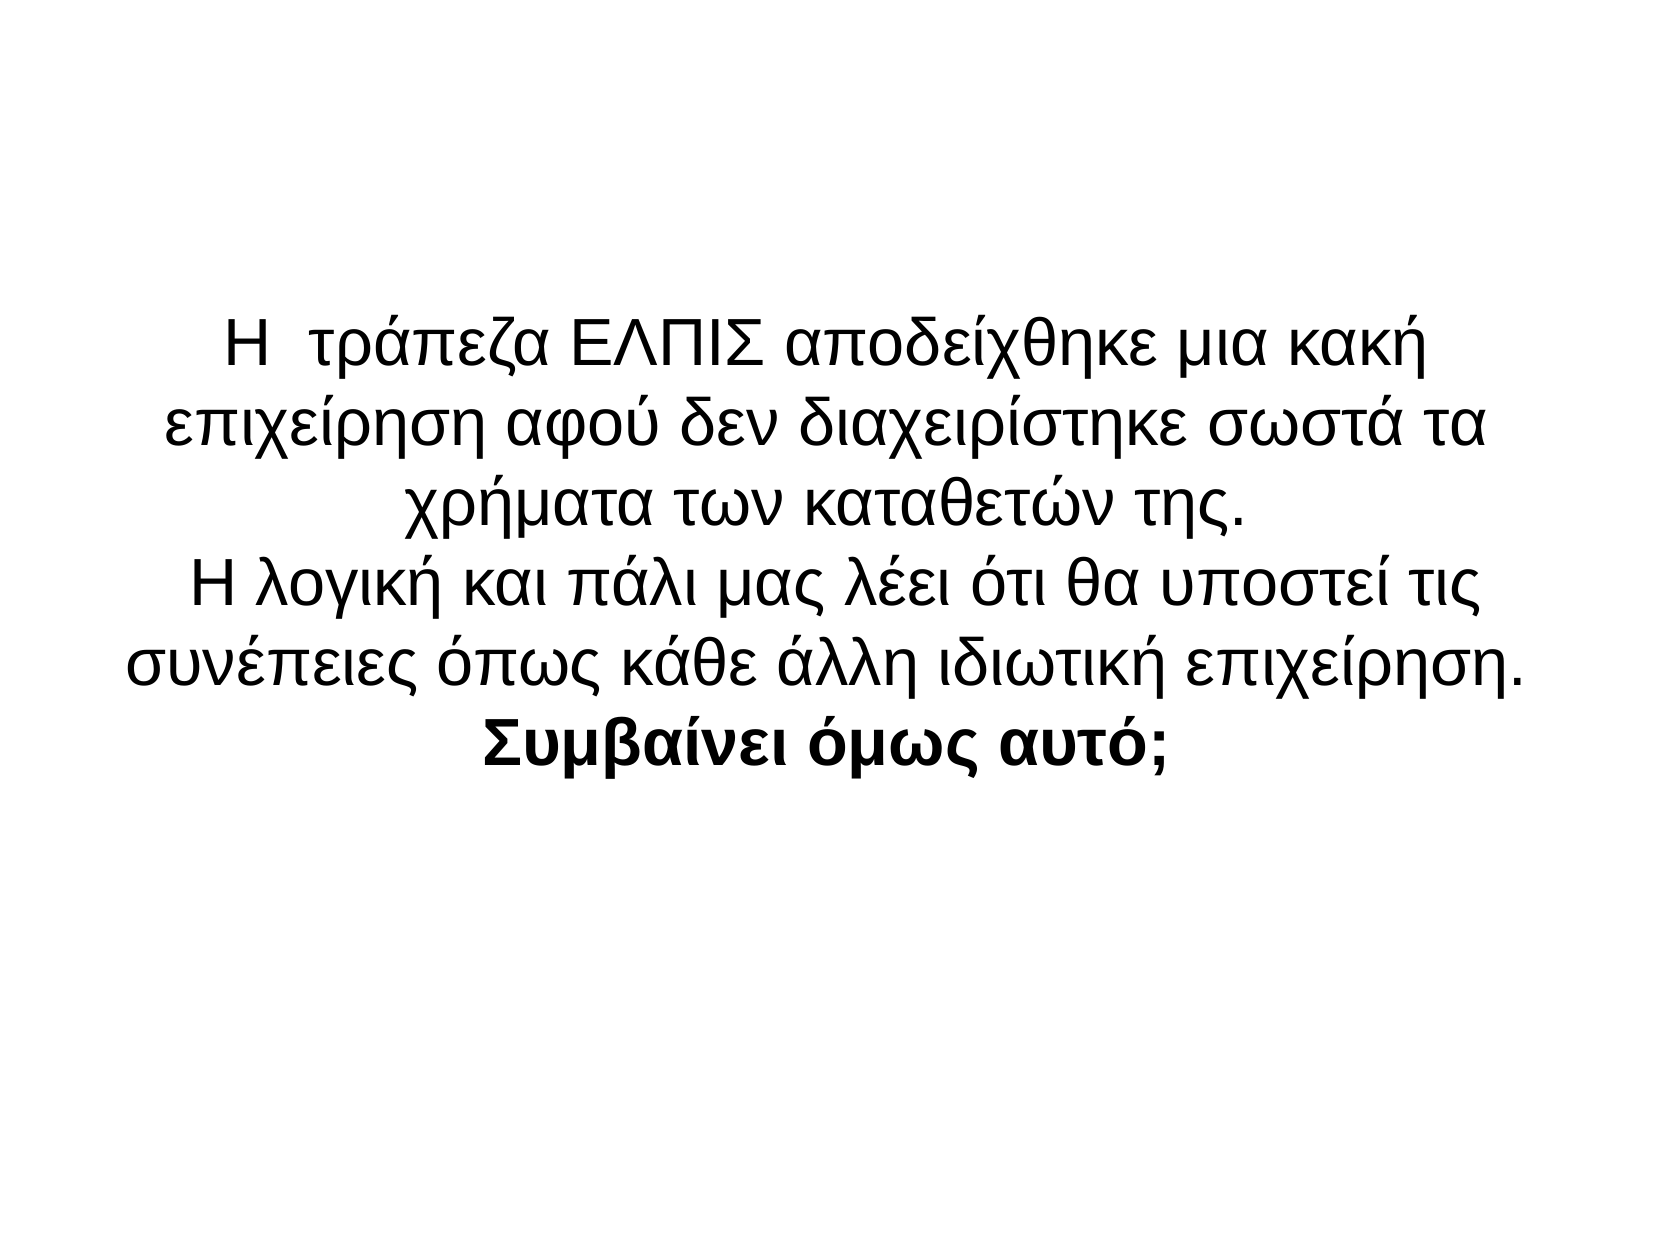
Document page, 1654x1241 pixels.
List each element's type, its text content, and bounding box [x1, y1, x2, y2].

text_box Η τράπεζα ΕΛΠΙΣ αποδείχθηκε μια κακή επιχείρηση αφού δεν διαχειρίστηκε σωστά τα χρήματα των καταθετών της. Η λογική και πάλι μας λέει ότι θα υποστεί τις συνέπειες όπως κάθε άλλη ιδιωτική επιχείρηση. Συμβαίνει όμως αυτό; [82, 296, 1571, 862]
